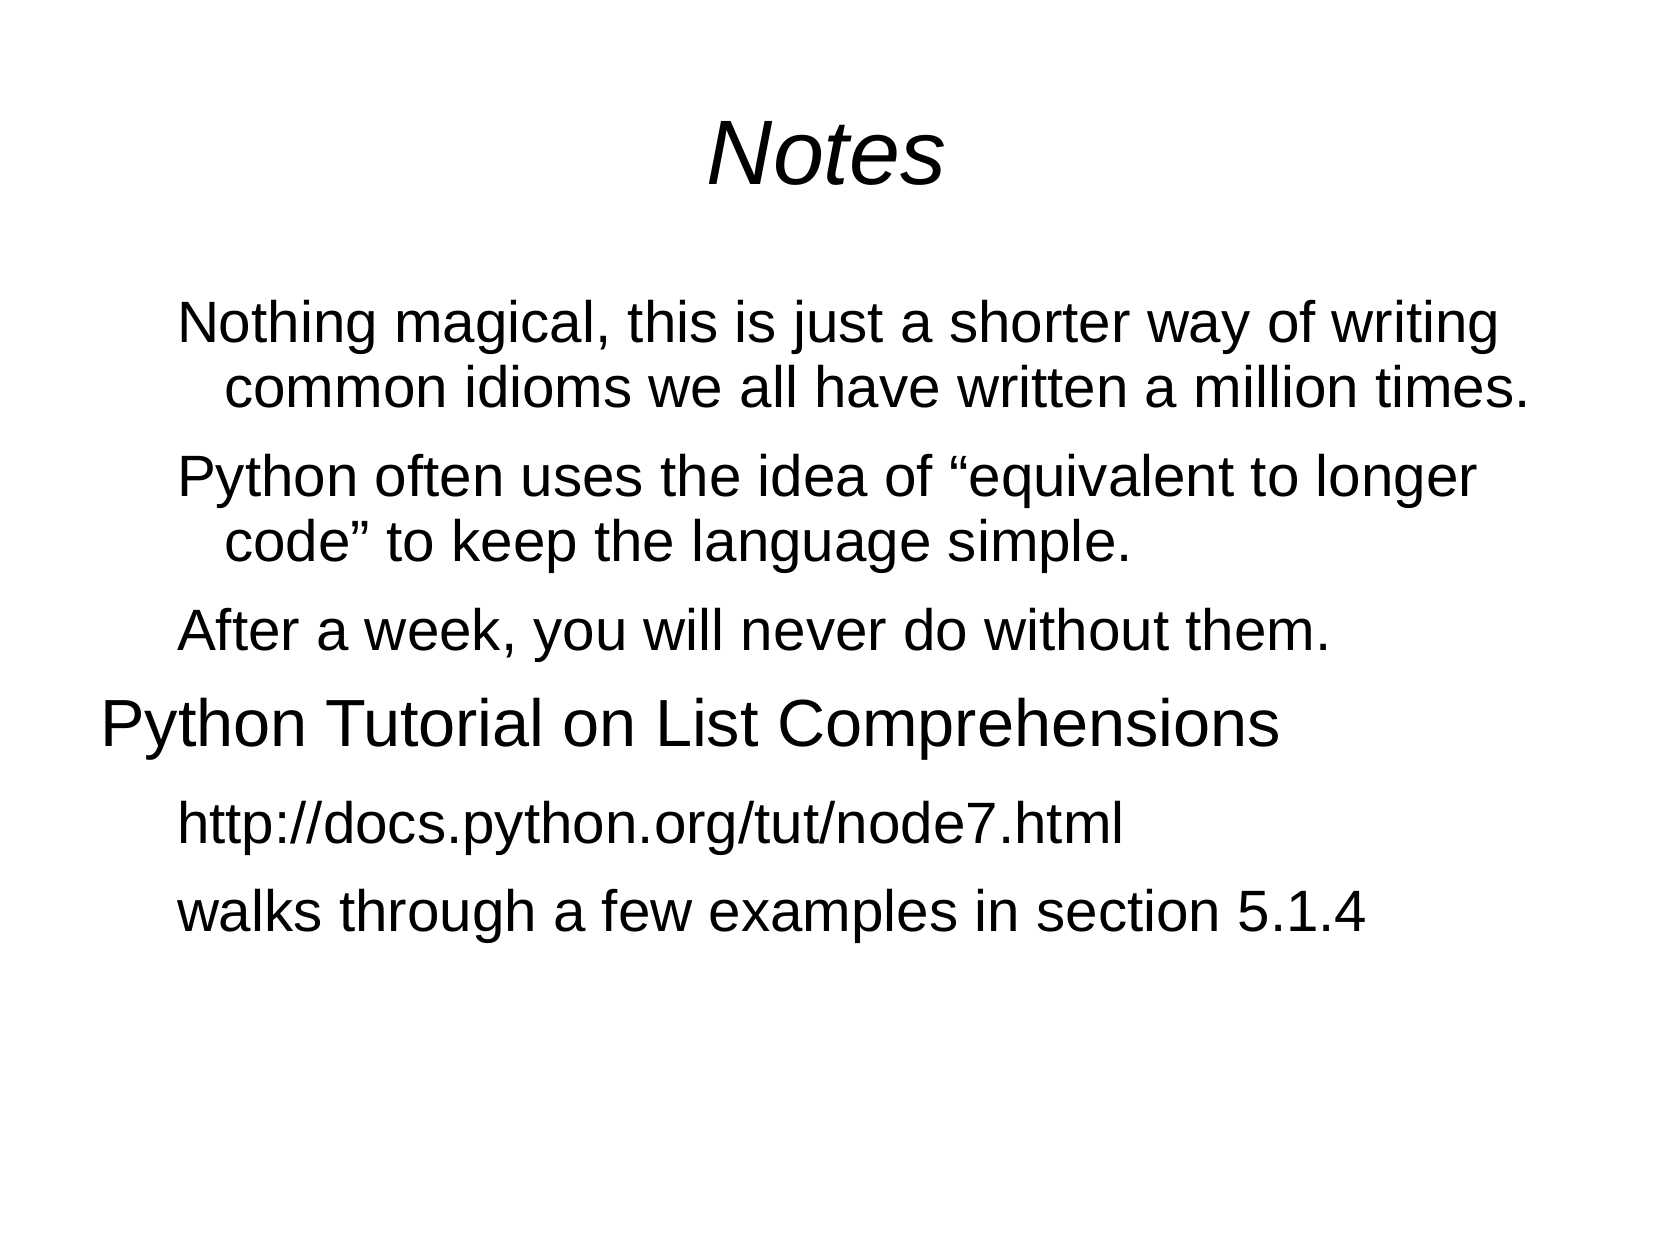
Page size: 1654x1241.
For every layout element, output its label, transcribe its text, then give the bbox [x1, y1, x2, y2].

title Notes [82, 56, 1571, 250]
list Nothing magical, this is just a shorter way of writing common idioms we all have written a million times. Python often uses the idea of “equivalent to longer code” to keep the language simple. After a week, you will never do without them. Python Tutorial on List Comprehensions http://docs.python.org/tut/node7.html walks through a few examples in section 5.1.4 [82, 290, 1571, 1120]
